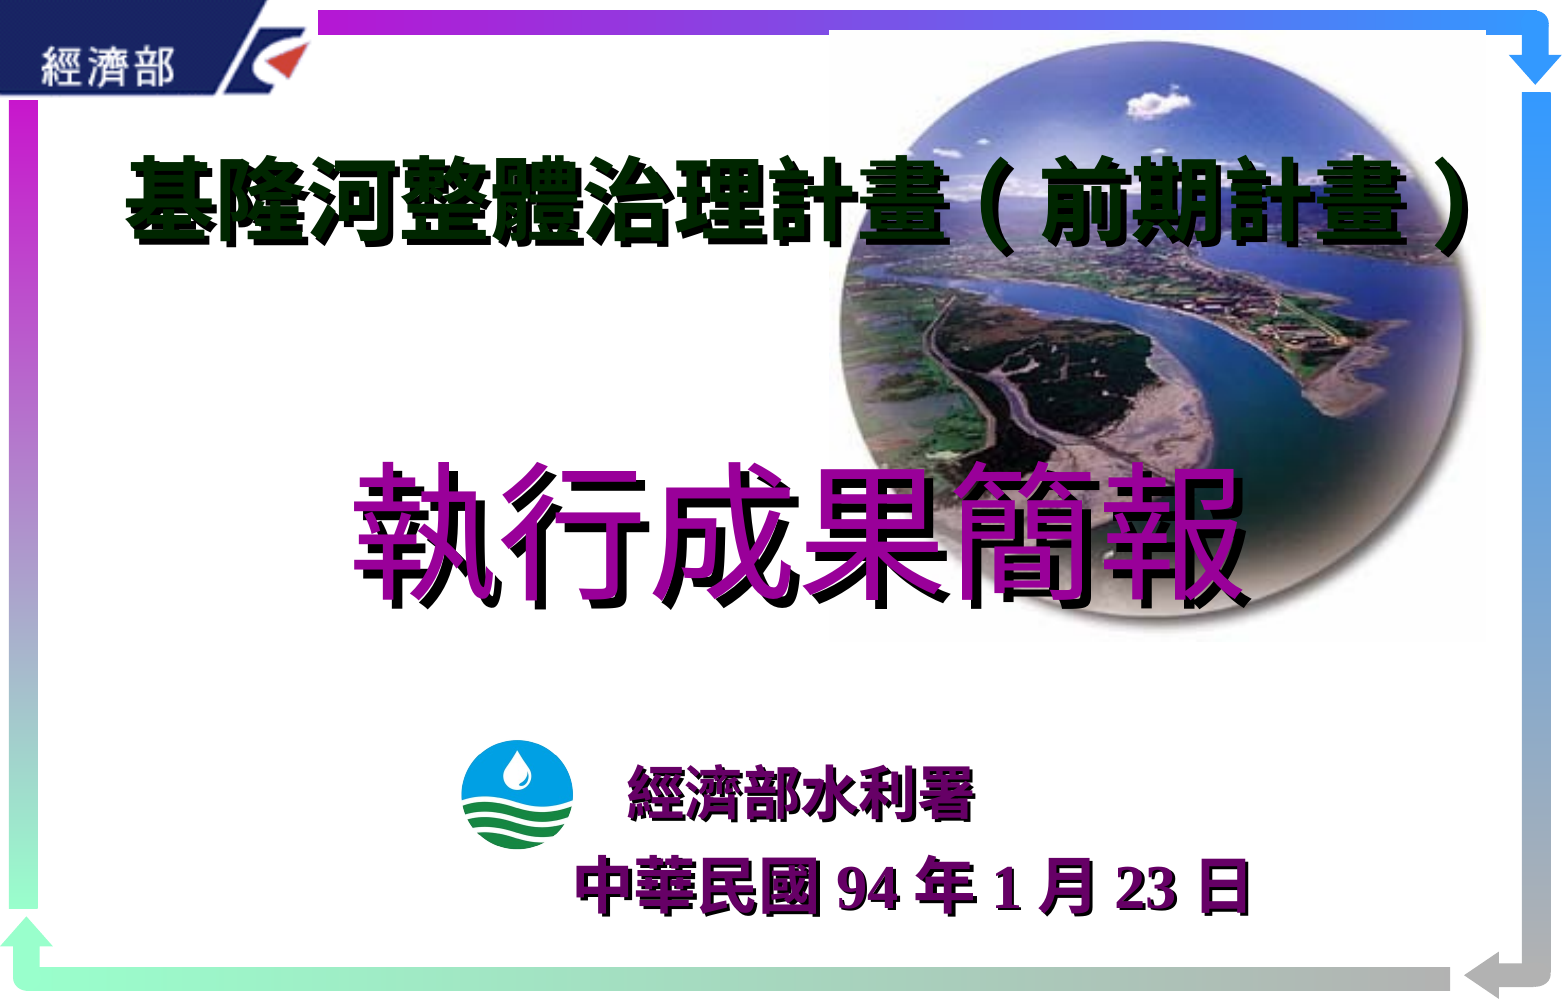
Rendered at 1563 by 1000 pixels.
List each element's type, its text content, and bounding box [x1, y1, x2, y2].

picture [829, 323, 1486, 642]
picture [460, 739, 574, 850]
text_box 執行成果簡報 [245, 433, 1350, 624]
text_box 中華民國94年1月23日 [452, 838, 1373, 933]
picture [0, 0, 318, 100]
picture [504, 752, 531, 789]
text_box 經濟部水利署 [568, 735, 1255, 847]
title 基隆河整體治理計畫(前期計畫) [104, 71, 1493, 323]
picture [829, 30, 1486, 71]
